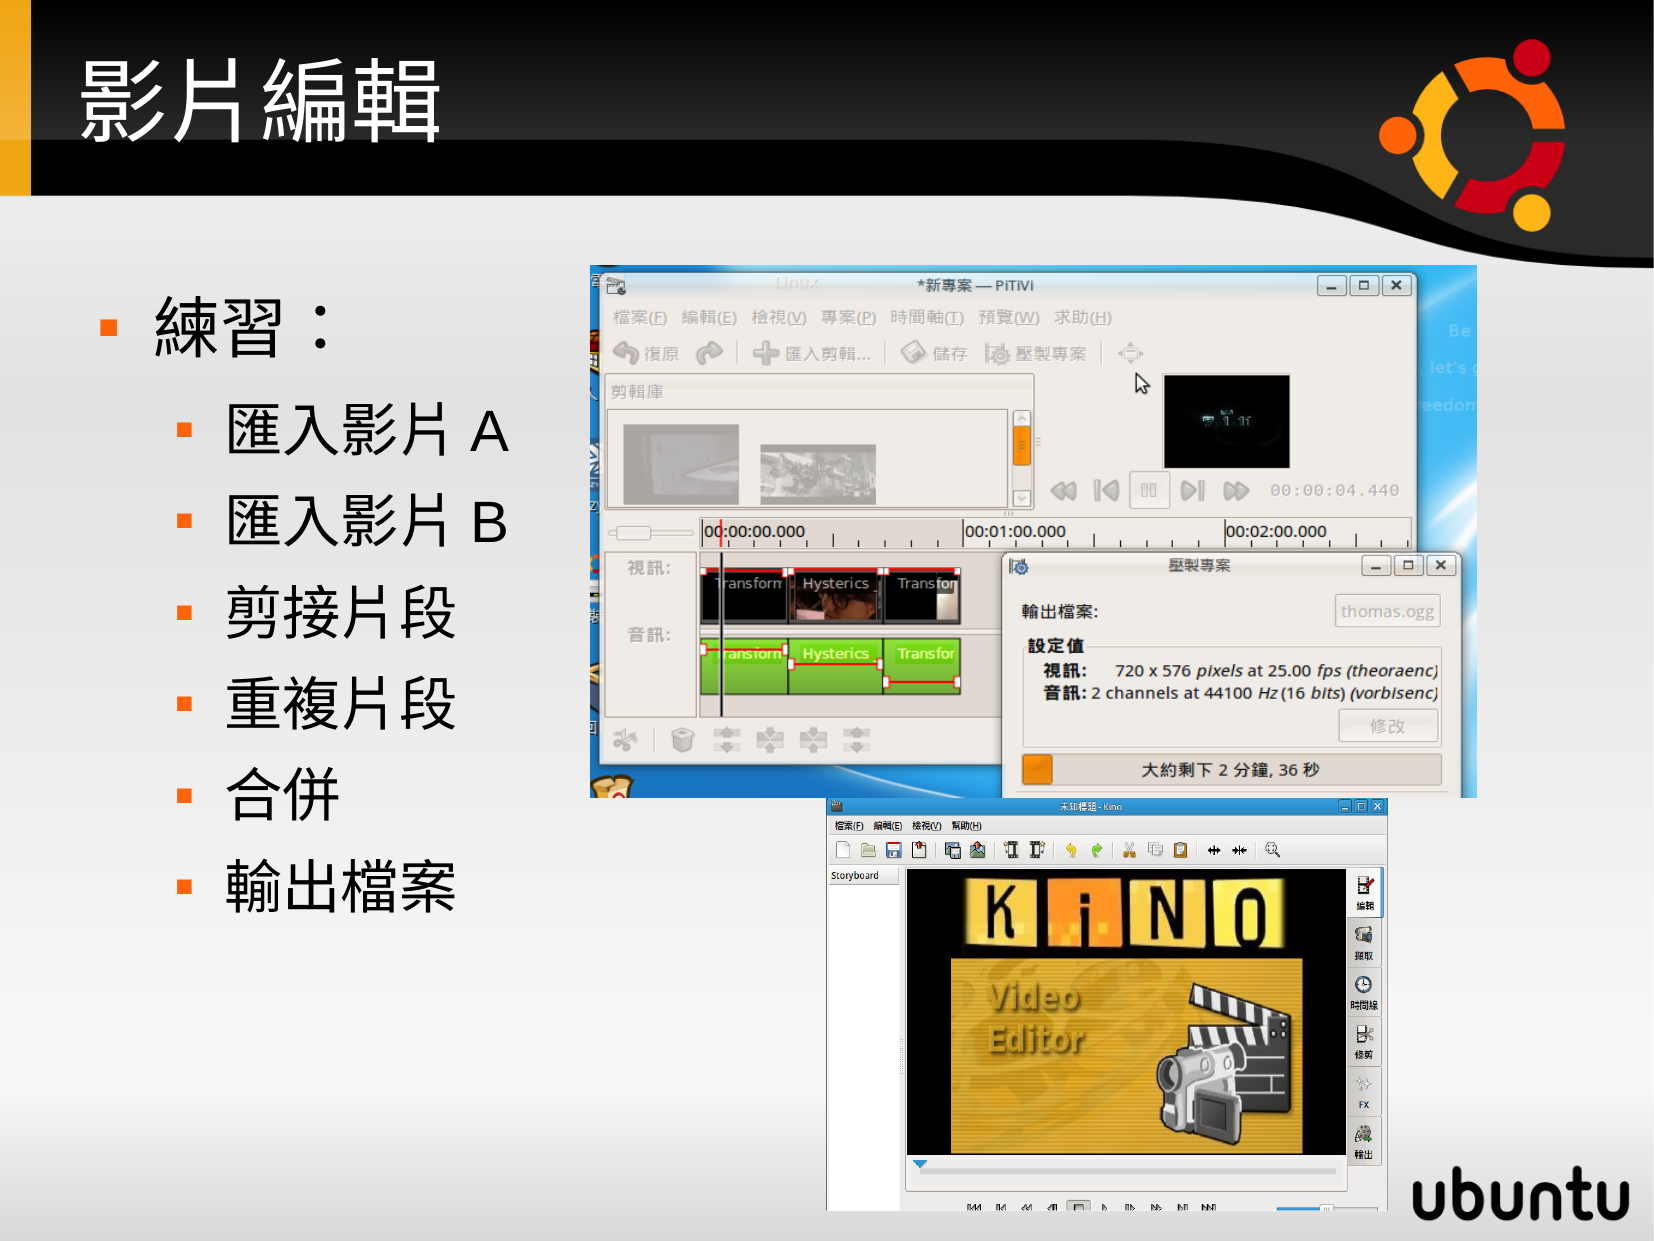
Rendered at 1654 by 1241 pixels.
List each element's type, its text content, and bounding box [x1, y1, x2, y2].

list 練習： 匯入影片A 匯入影片B 剪接片段 重複片段 合併 輸出檔案 [1388, 290, 1571, 1094]
title 影片編輯 [76, 7, 1565, 200]
list 練習： 匯入影片A 匯入影片B 剪接片段 重複片段 合併 輸出檔案 [82, 290, 826, 1094]
picture [0, 0, 1654, 1241]
